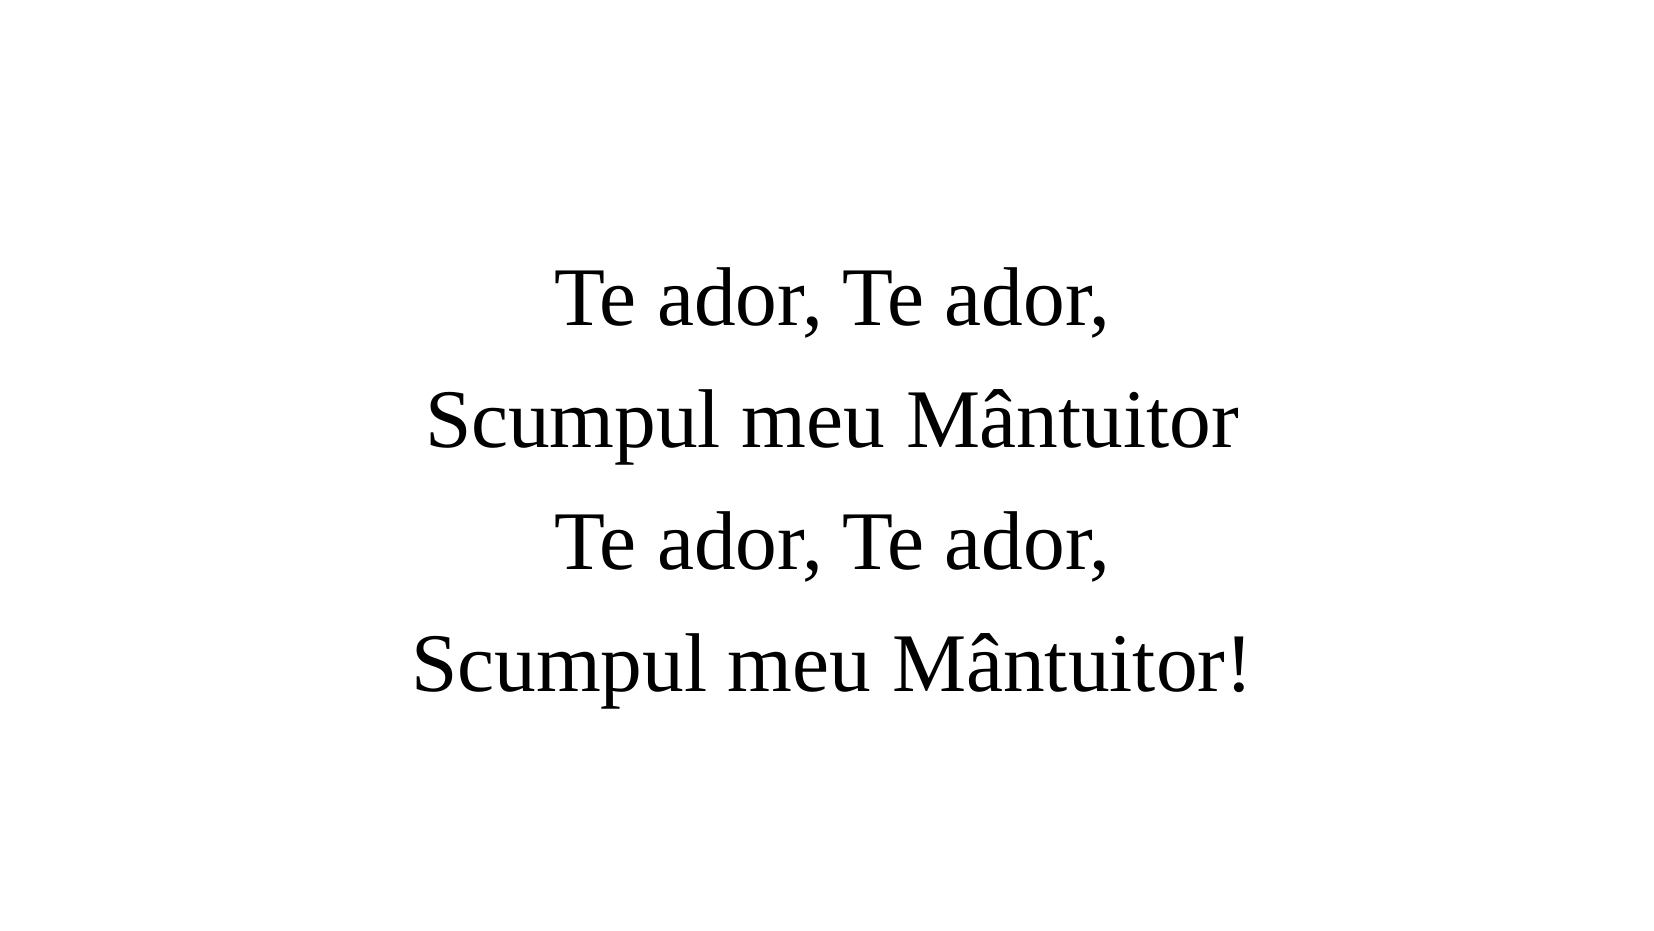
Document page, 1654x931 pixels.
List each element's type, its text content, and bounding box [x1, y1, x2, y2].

subtitle Te ador, Te ador, Scumpul meu Mântuitor Te ador, Te ador, Scumpul meu Mântuitor! [94, 238, 1571, 712]
